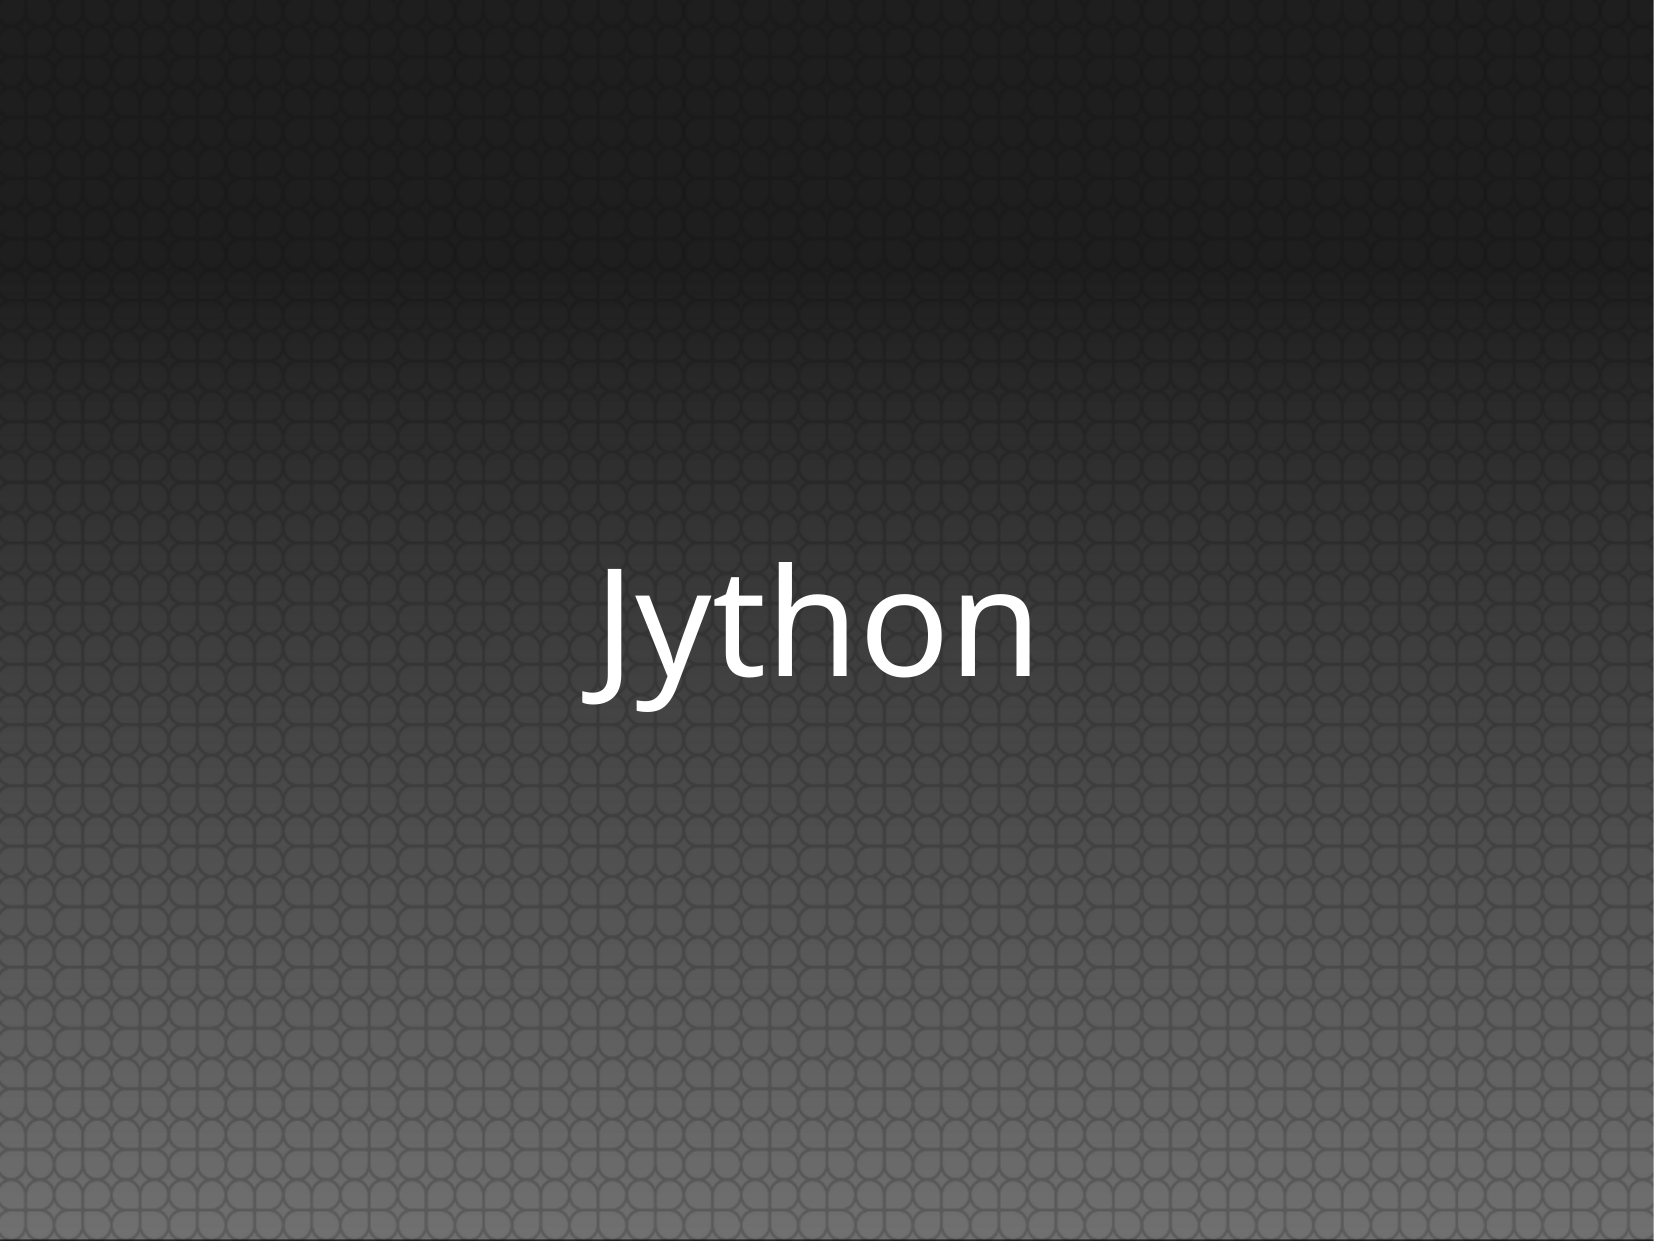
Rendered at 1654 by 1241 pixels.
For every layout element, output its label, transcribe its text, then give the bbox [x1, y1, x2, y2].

picture [0, 0, 1654, 1241]
title Jython [75, 525, 1564, 713]
